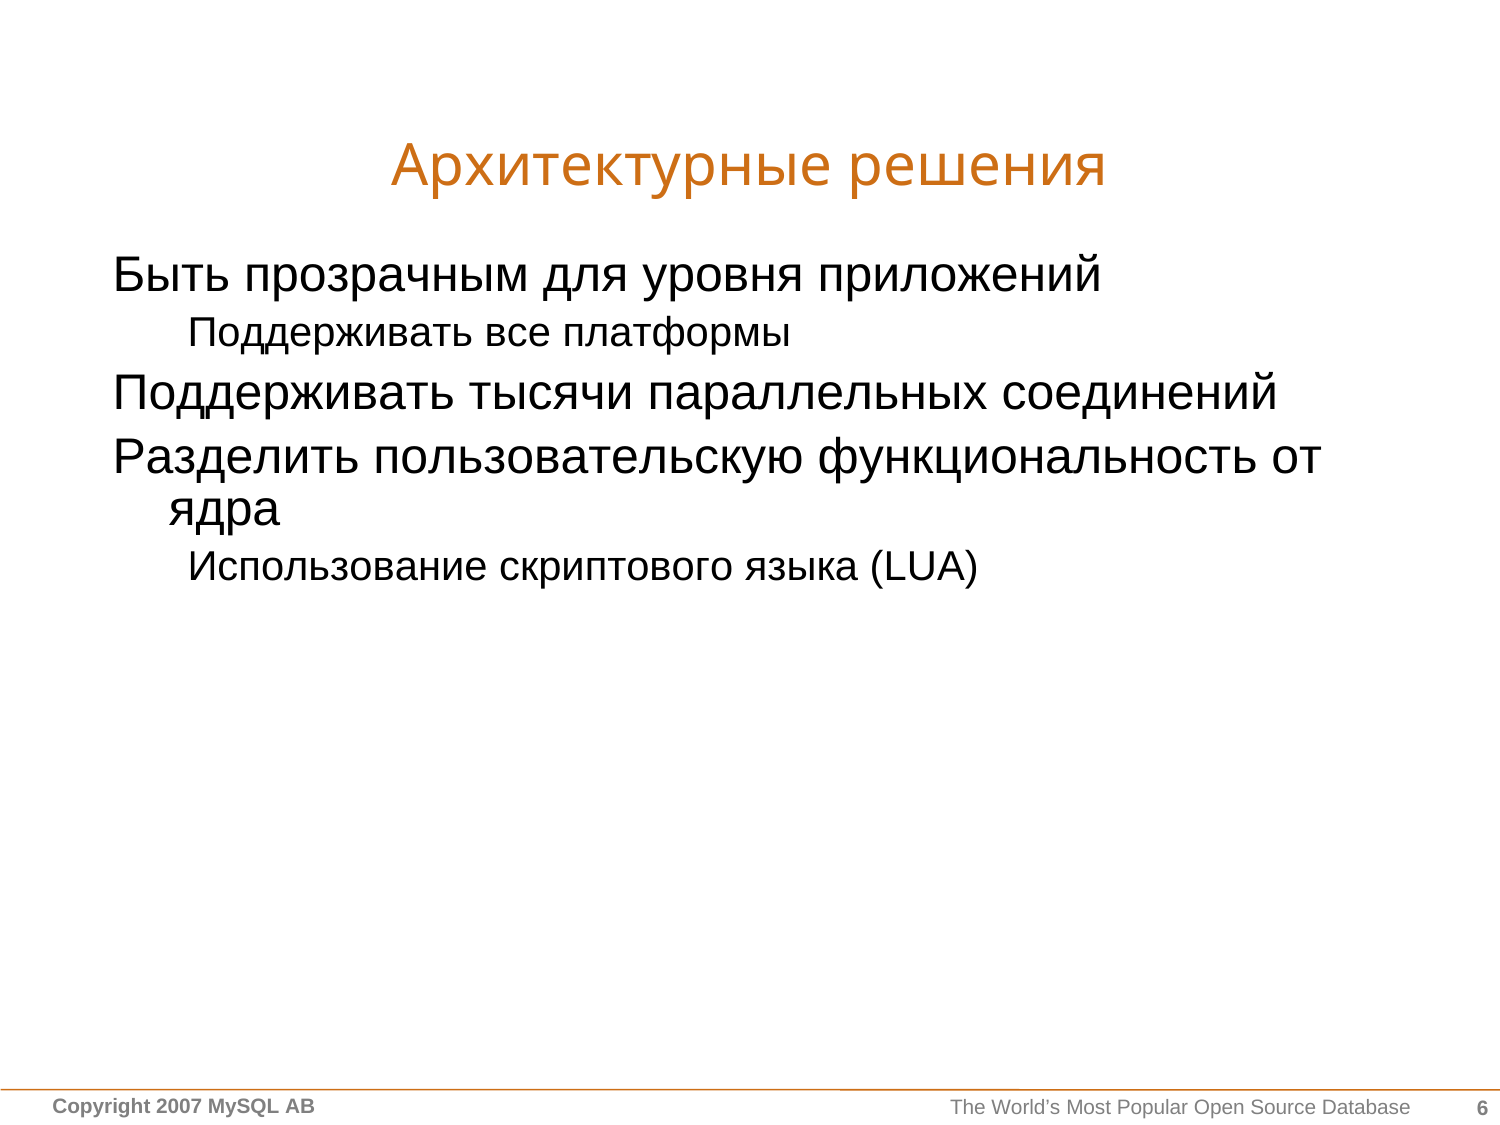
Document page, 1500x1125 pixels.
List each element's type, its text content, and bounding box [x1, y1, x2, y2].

title Архитектурные решения [0, 94, 1500, 218]
list Быть прозрачным для уровня приложений Поддерживать все платформы Поддерживать тысячи параллельных соединений Разделить пользовательскую функциональность от ядра Использование скриптового языка (LUA) [112, 249, 1388, 1098]
